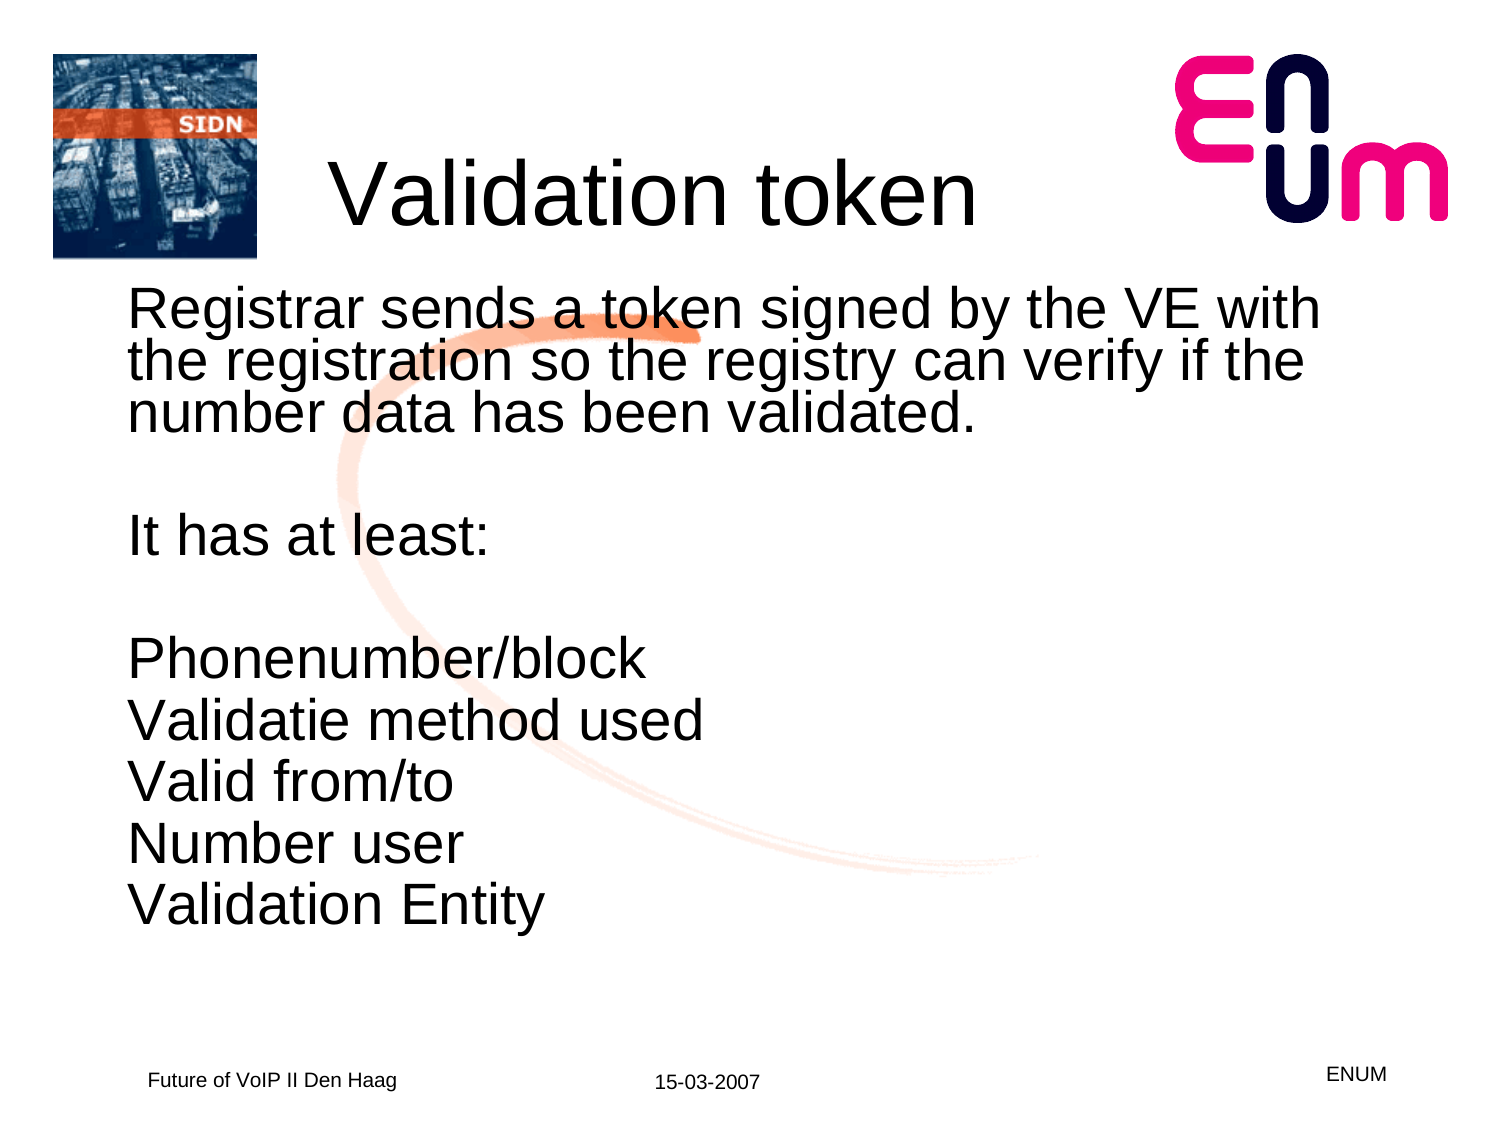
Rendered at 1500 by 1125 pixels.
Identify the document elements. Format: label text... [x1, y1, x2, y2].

list Registrar sends a token signed by the VE with the registration so the registry can verify if the number data has been validated. It has at least: Phonenumber/block Validatie method used Valid from/to Number user Validation Entity [112, 278, 1382, 1053]
picture [112, 1053, 1371, 1120]
picture [53, 0, 1448, 278]
title Validation token [312, 99, 1382, 278]
